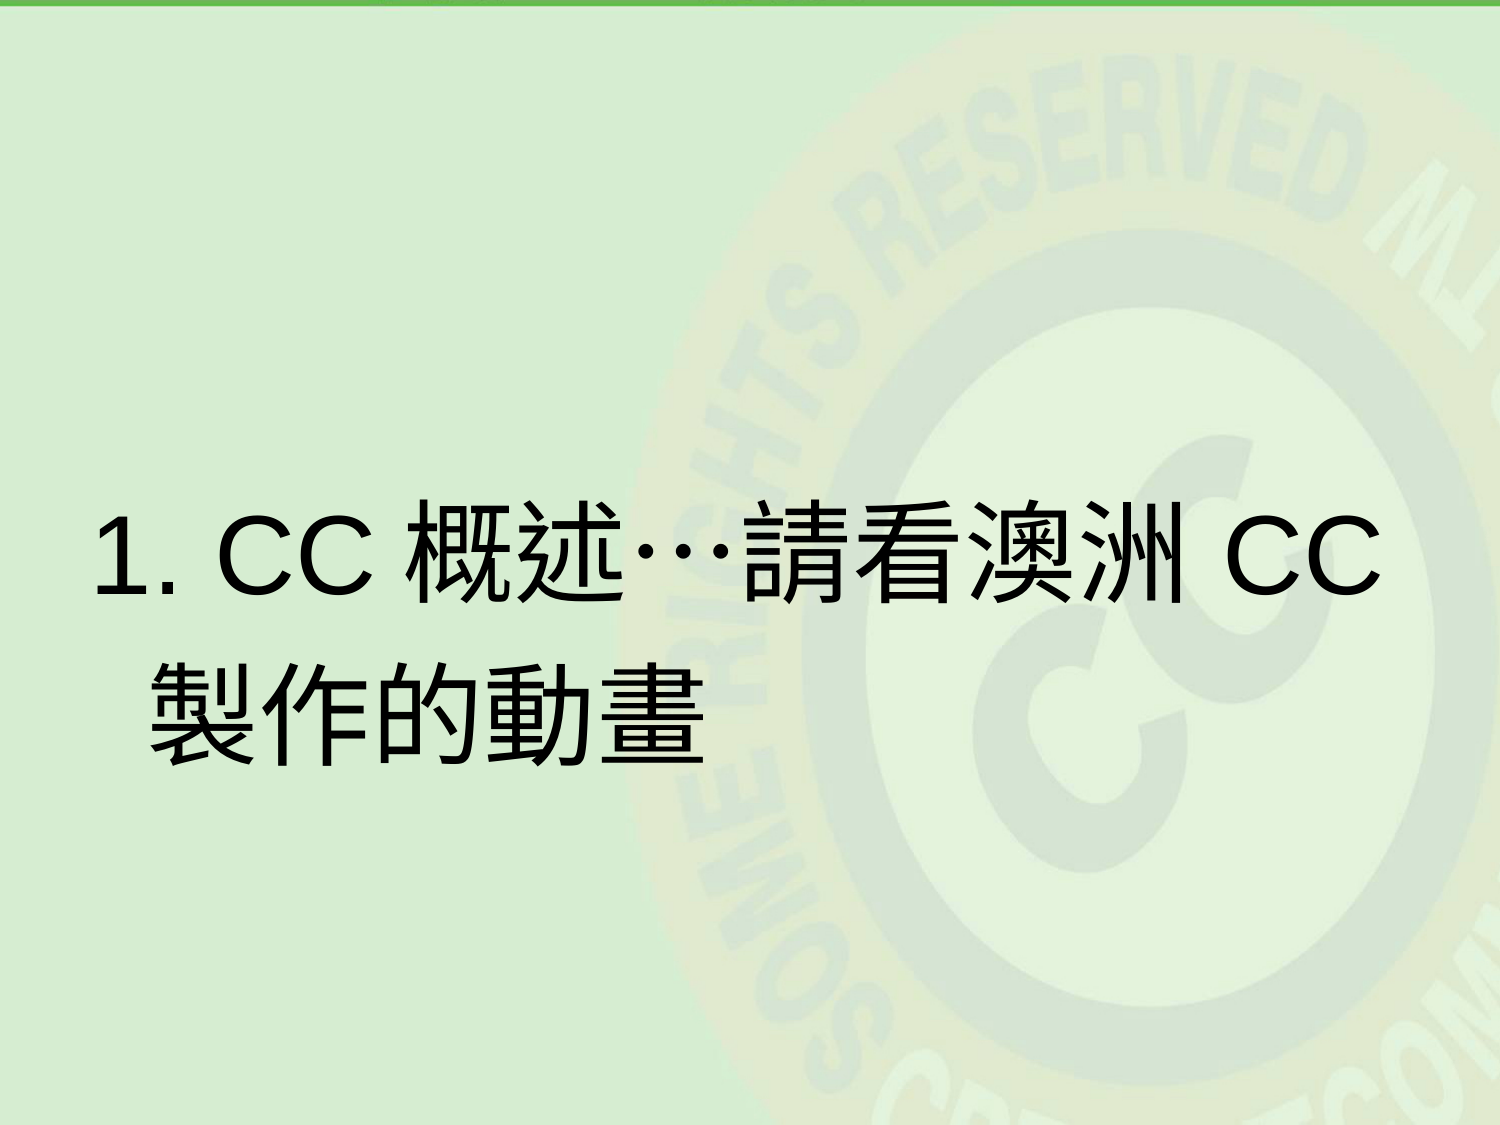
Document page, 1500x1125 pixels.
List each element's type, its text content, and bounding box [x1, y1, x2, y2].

picture [0, 0, 1500, 1125]
list 1. CC概述…請看澳洲CC製作的動畫 [75, 262, 1426, 1006]
